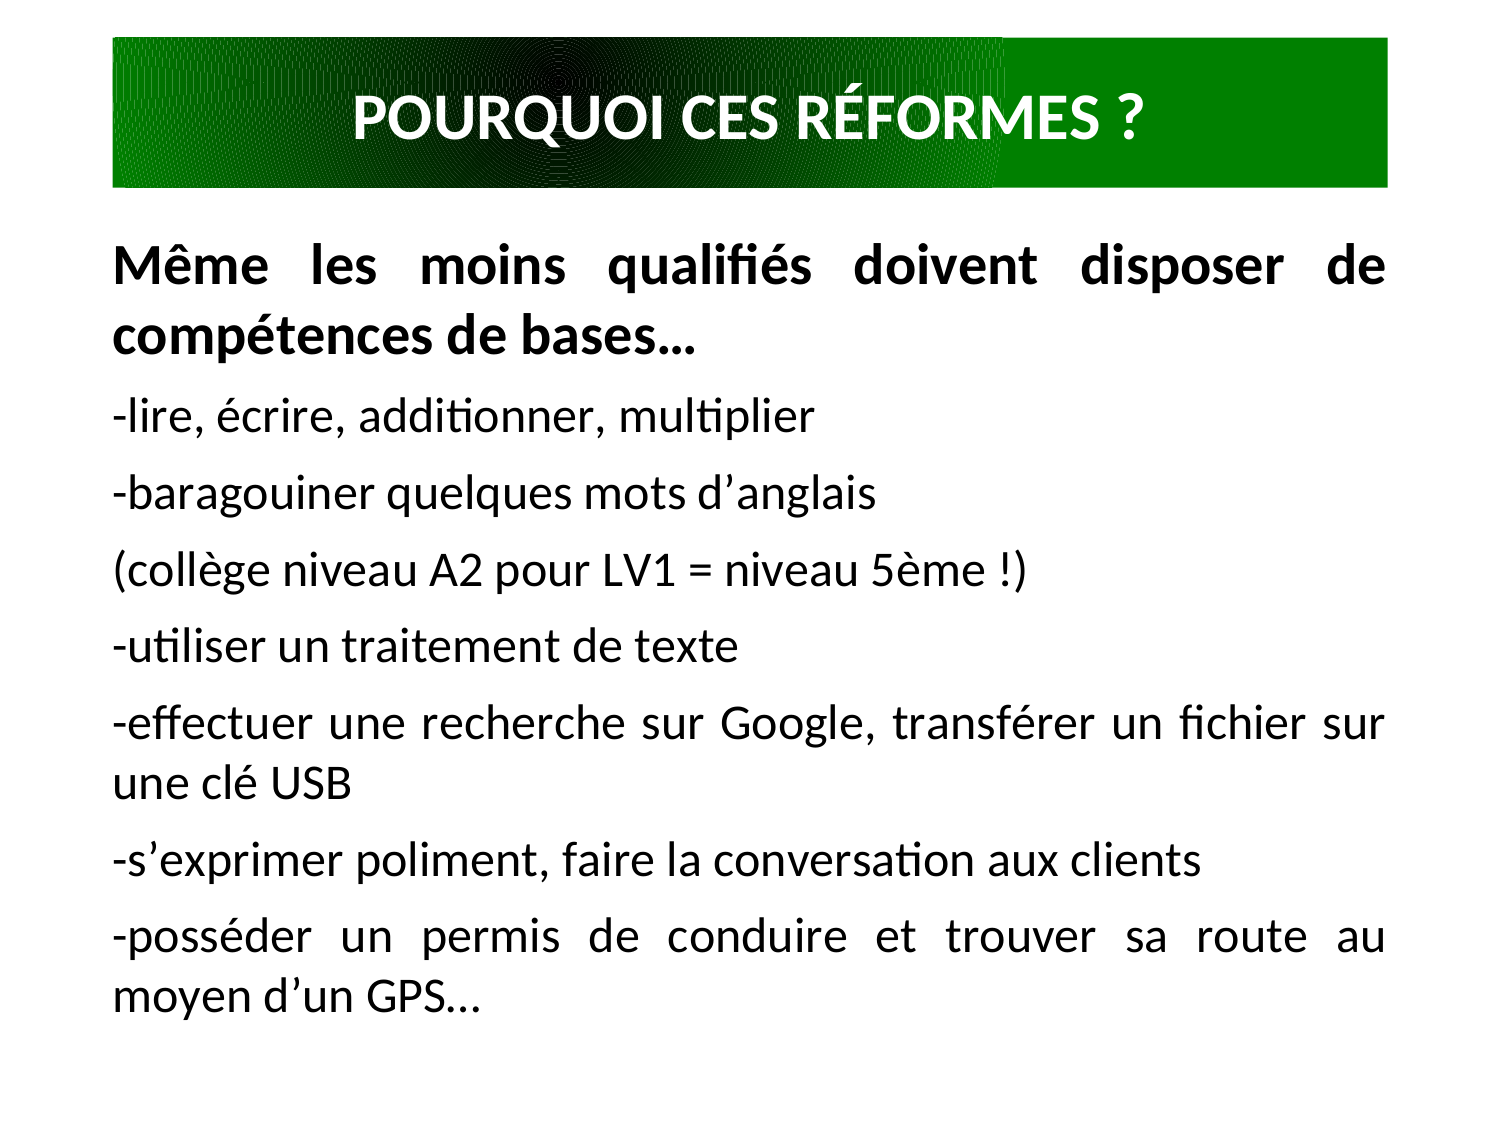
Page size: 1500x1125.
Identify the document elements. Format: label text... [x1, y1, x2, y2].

title POURQUOI CES RÉFORMES ? [112, 37, 1388, 188]
subtitle Même les moins qualifiés doivent disposer de compétences de bases… -lire, écrire, additionner, multiplier -baragouiner quelques mots d’anglais (collège niveau A2 pour LV1 = niveau 5ème !) -utiliser un traitement de texte -effectuer une recherche sur Google, transférer un fichier sur une clé USB -s’exprimer poliment, faire la conversation aux clients -posséder un permis de conduire et trouver sa route au moyen d’un GPS… [112, 226, 1388, 1023]
